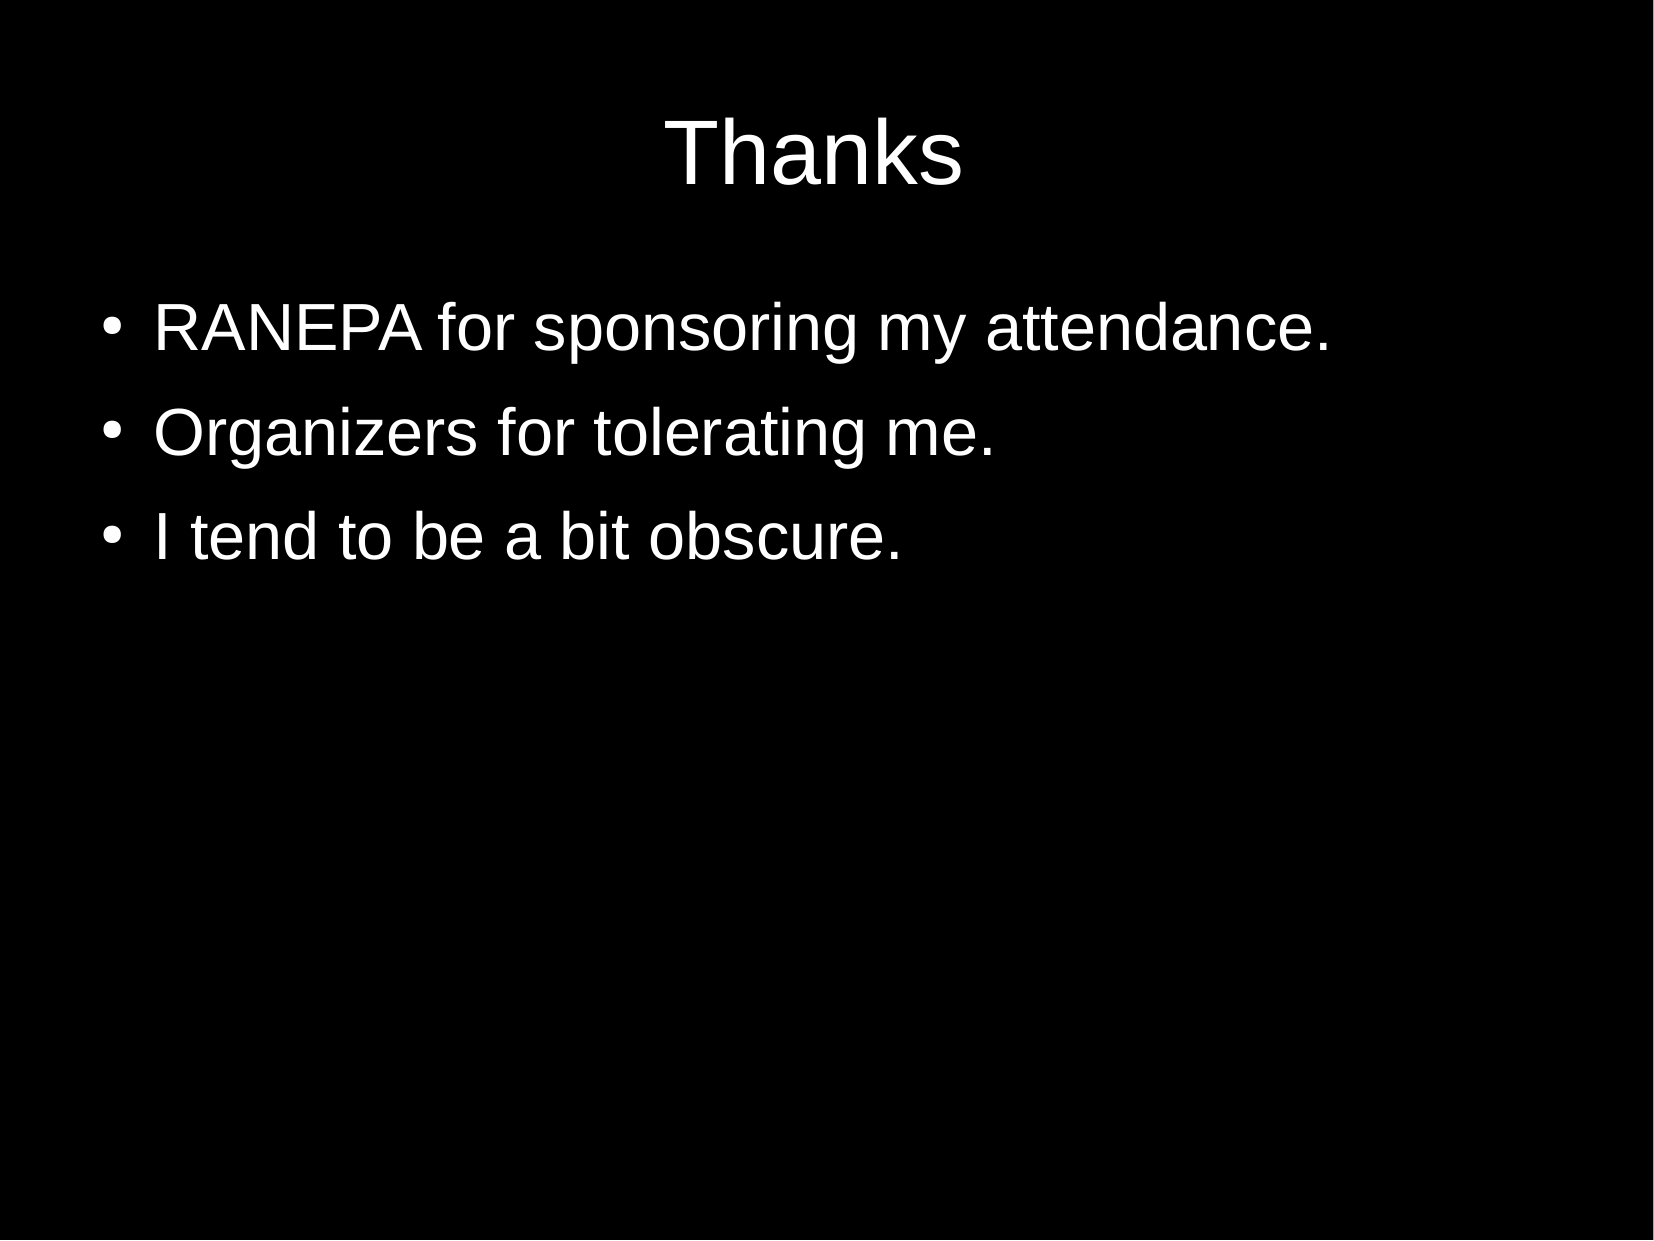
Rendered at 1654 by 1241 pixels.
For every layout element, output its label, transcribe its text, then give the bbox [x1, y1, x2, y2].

list RANEPA for sponsoring my attendance. Organizers for tolerating me. I tend to be a bit obscure. [82, 290, 1571, 1010]
title Thanks [82, 49, 1571, 257]
